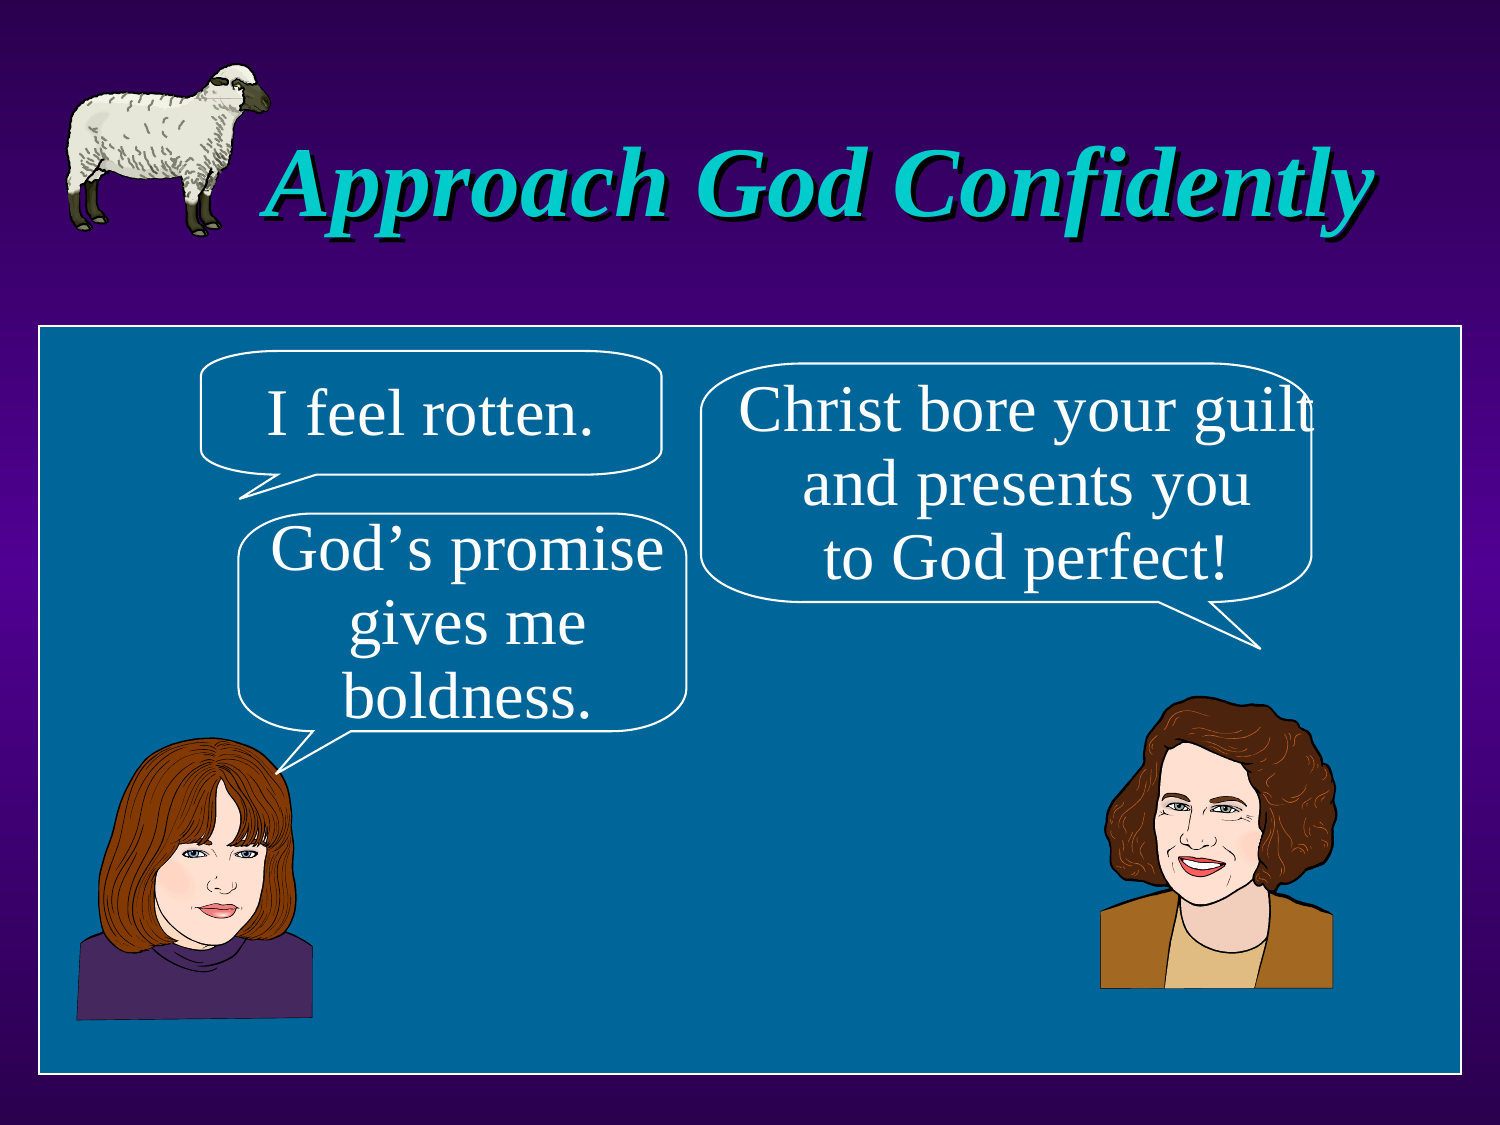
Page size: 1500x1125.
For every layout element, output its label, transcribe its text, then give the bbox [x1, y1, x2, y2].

text_box I feel rotten. [200, 350, 662, 499]
chart [1100, 695, 1338, 989]
text_box God’s promise gives me boldness. [238, 513, 687, 775]
title Approach God Confidently [249, 78, 1438, 288]
chart [76, 737, 313, 1021]
text_box Christ bore your guilt and presents you to God perfect! [700, 363, 1312, 649]
text_box [38, 325, 1462, 1074]
